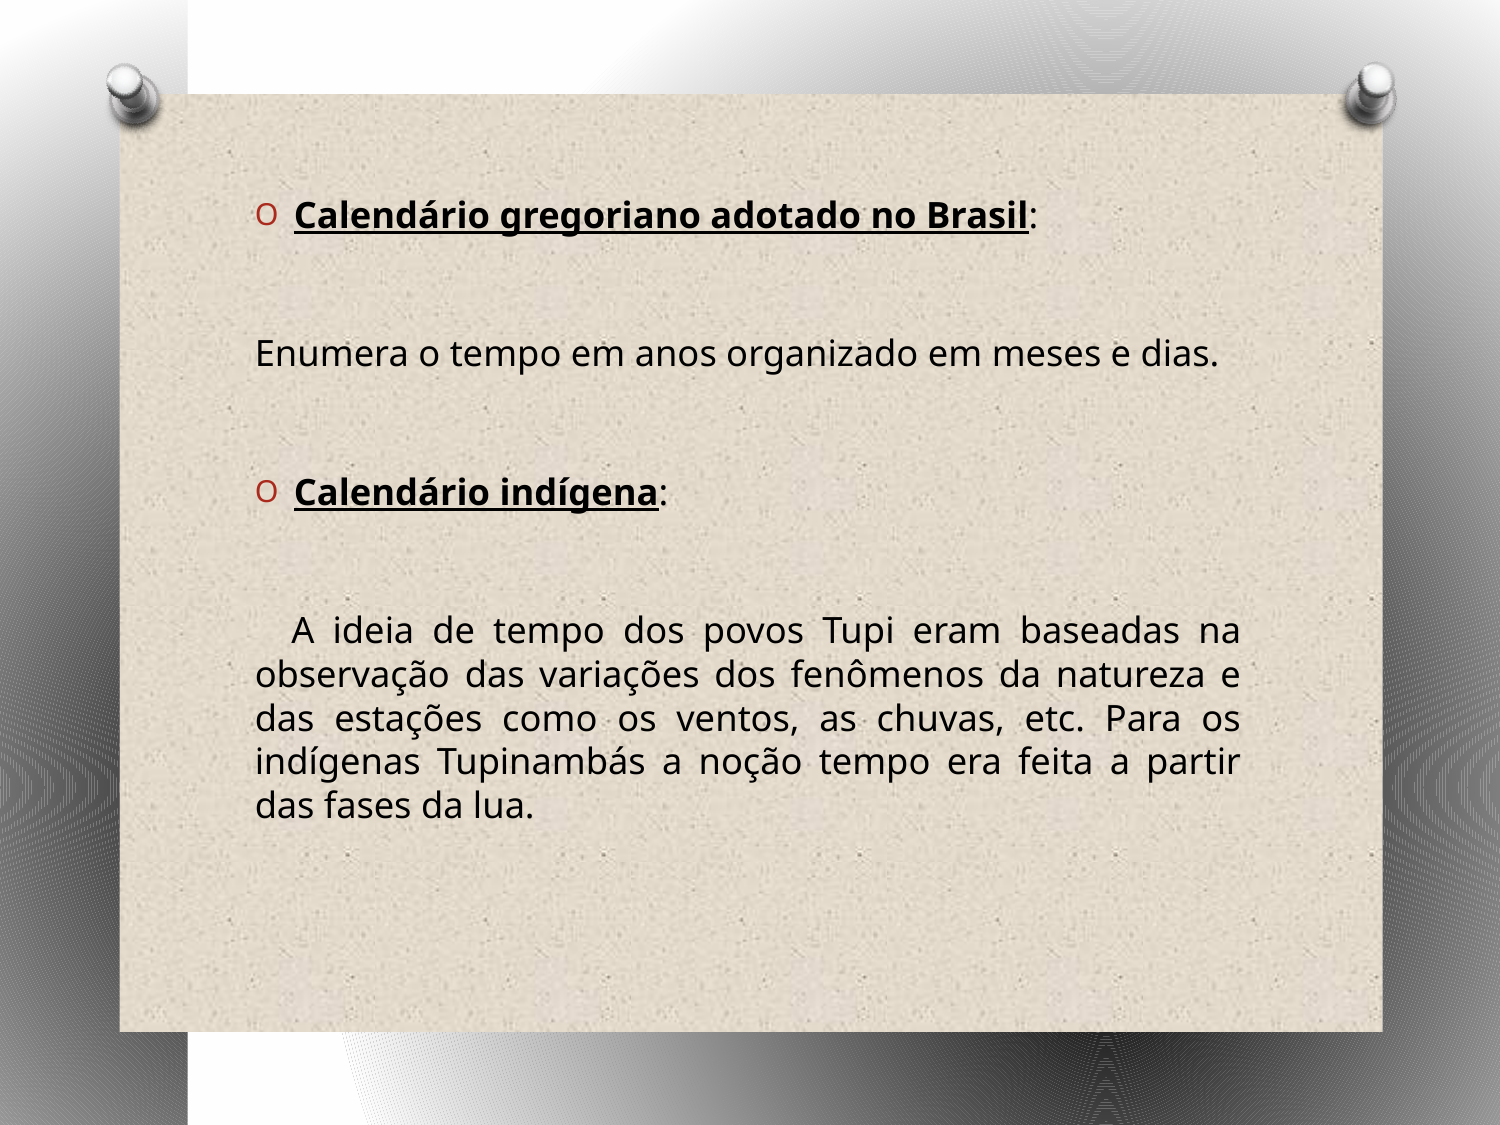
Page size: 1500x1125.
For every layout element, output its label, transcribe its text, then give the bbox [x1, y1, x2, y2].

list Calendário gregoriano adotado no Brasil: Enumera o tempo em anos organizado em meses e dias. Calendário indígena: A ideia de tempo dos povos Tupi eram baseadas na observação das variações dos fenômenos da natureza e das estações como os ventos, as chuvas, etc. Para os indígenas Tupinambás a noção tempo era feita a partir das fases da lua. [240, 184, 1257, 870]
picture [75, 29, 1439, 1032]
